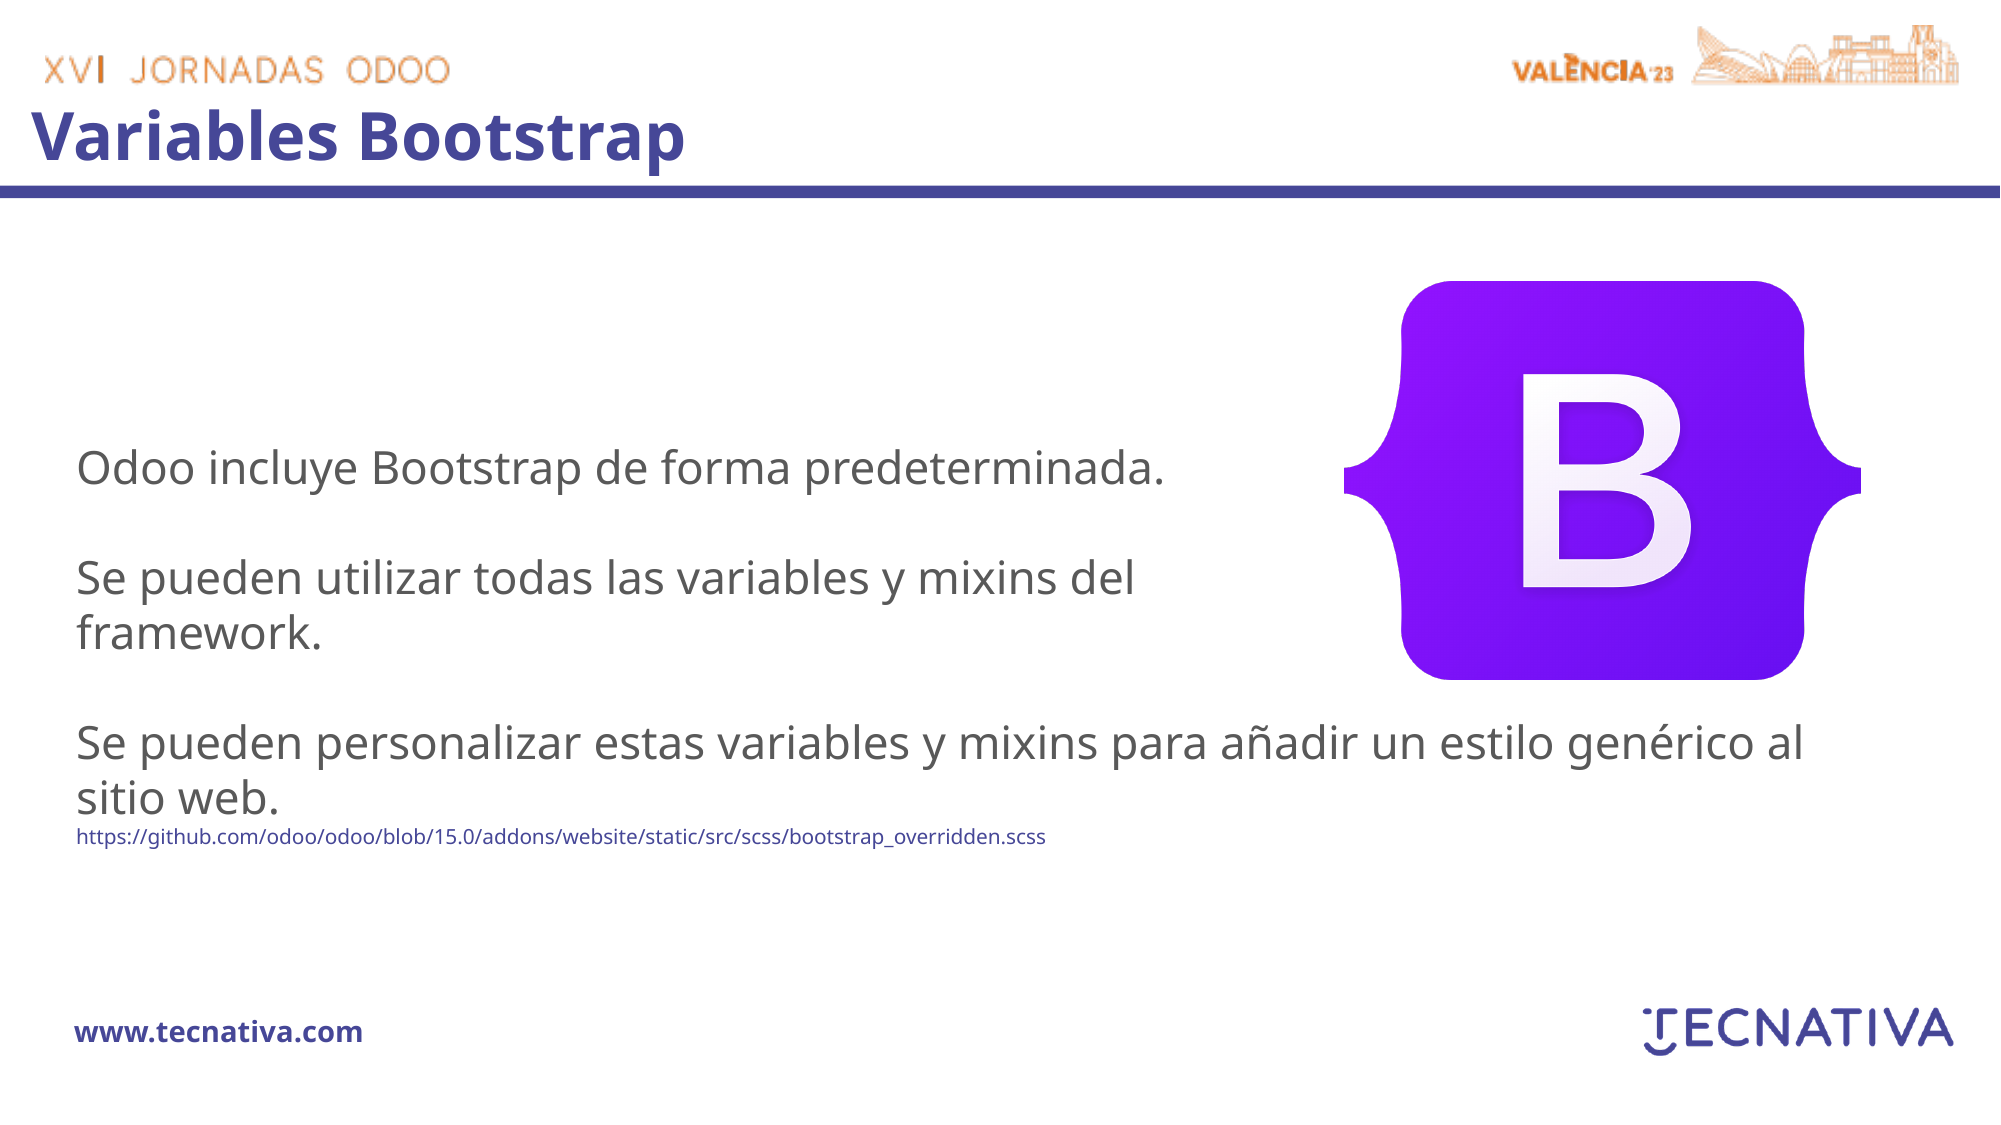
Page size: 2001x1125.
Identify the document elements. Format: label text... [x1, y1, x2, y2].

text_box www.tecnativa.com [58, 1009, 1091, 1057]
picture [1344, 281, 1861, 680]
picture [45, 25, 1959, 95]
picture [1920, 977, 1983, 1080]
text_box Odoo incluye Bootstrap de forma predeterminada. Se pueden utilizar todas las variables y mixins del framework. Se pueden personalizar estas variables y mixins para añadir un estilo genérico al sitio web. https://github.com/odoo/odoo/blob/15.0/addons/website/static/src/scss/bootstrap_overridden.scss [61, 431, 1920, 1125]
text_box Variables Bootstrap [31, 102, 1979, 207]
